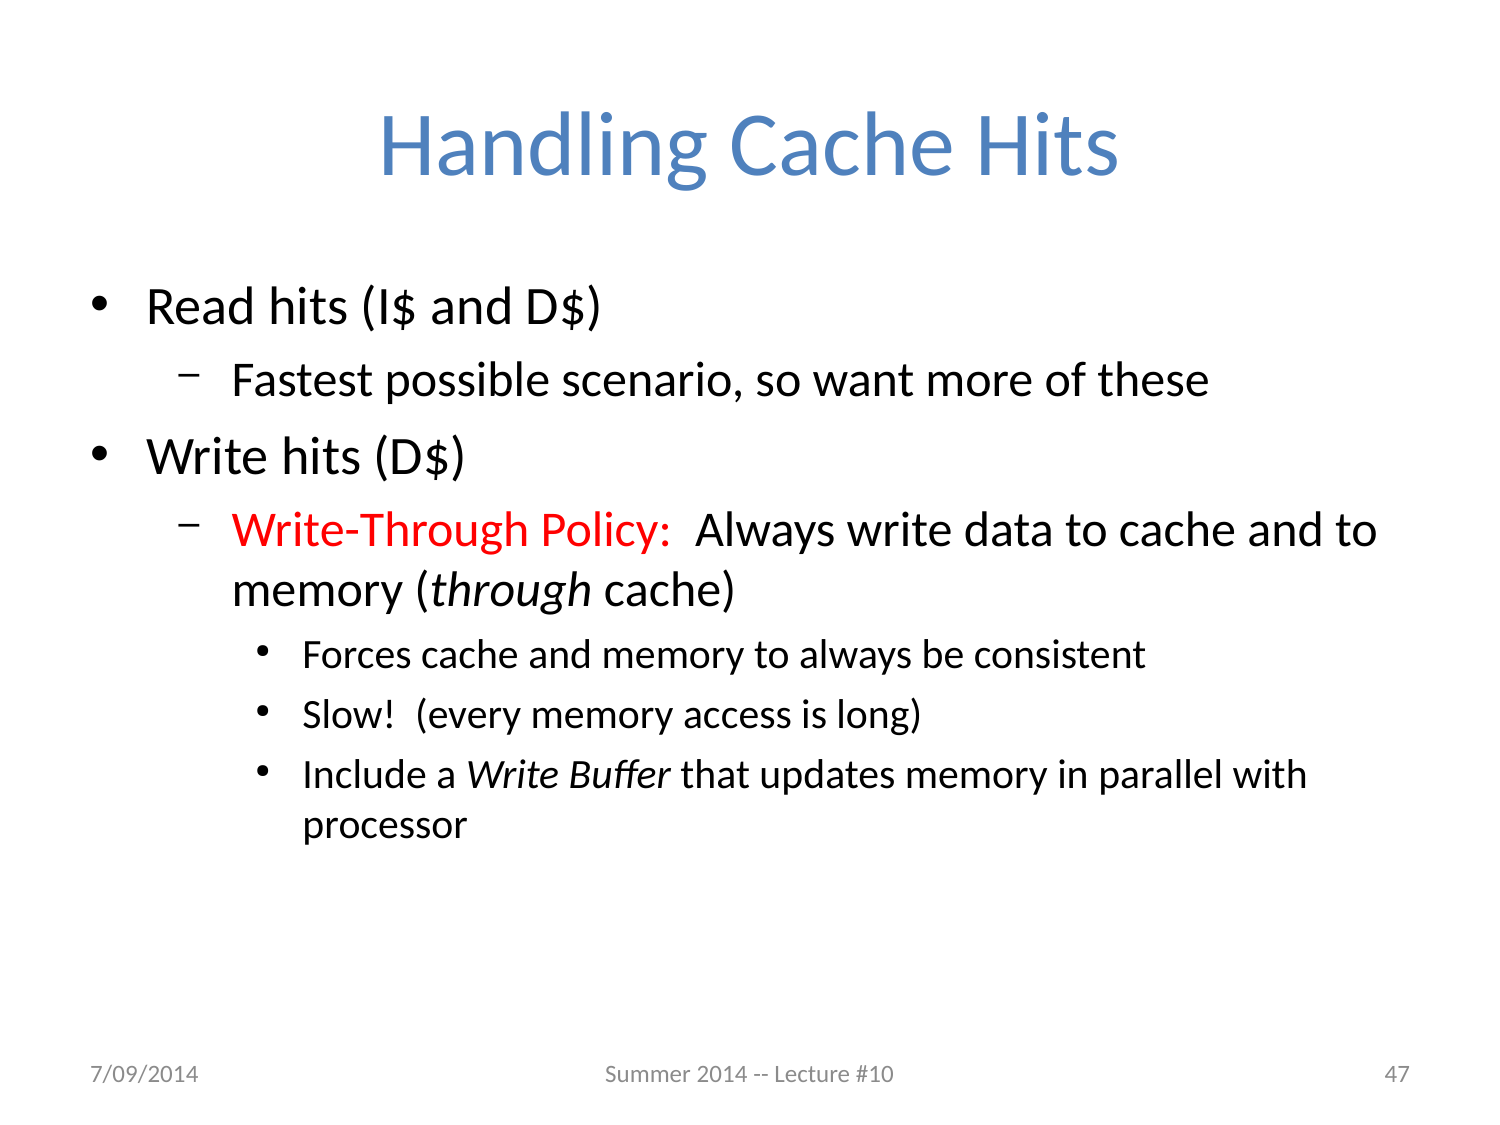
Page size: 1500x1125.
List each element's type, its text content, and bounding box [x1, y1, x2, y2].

slide_number <number> [1074, 1042, 1425, 1103]
list Read hits (I$ and D$) Fastest possible scenario, so want more of these Write hits (D$) Write-Through Policy: Always write data to cache and to memory (through cache) Forces cache and memory to always be consistent Slow! (every memory access is long) Include a Write Buffer that updates memory in parallel with processor [75, 262, 1425, 1078]
footer Summer 2014 -- Lecture #10 [512, 1042, 988, 1103]
slide_number 7/09/2014 [75, 1042, 425, 1103]
title Handling Cache Hits [75, 45, 1425, 233]
